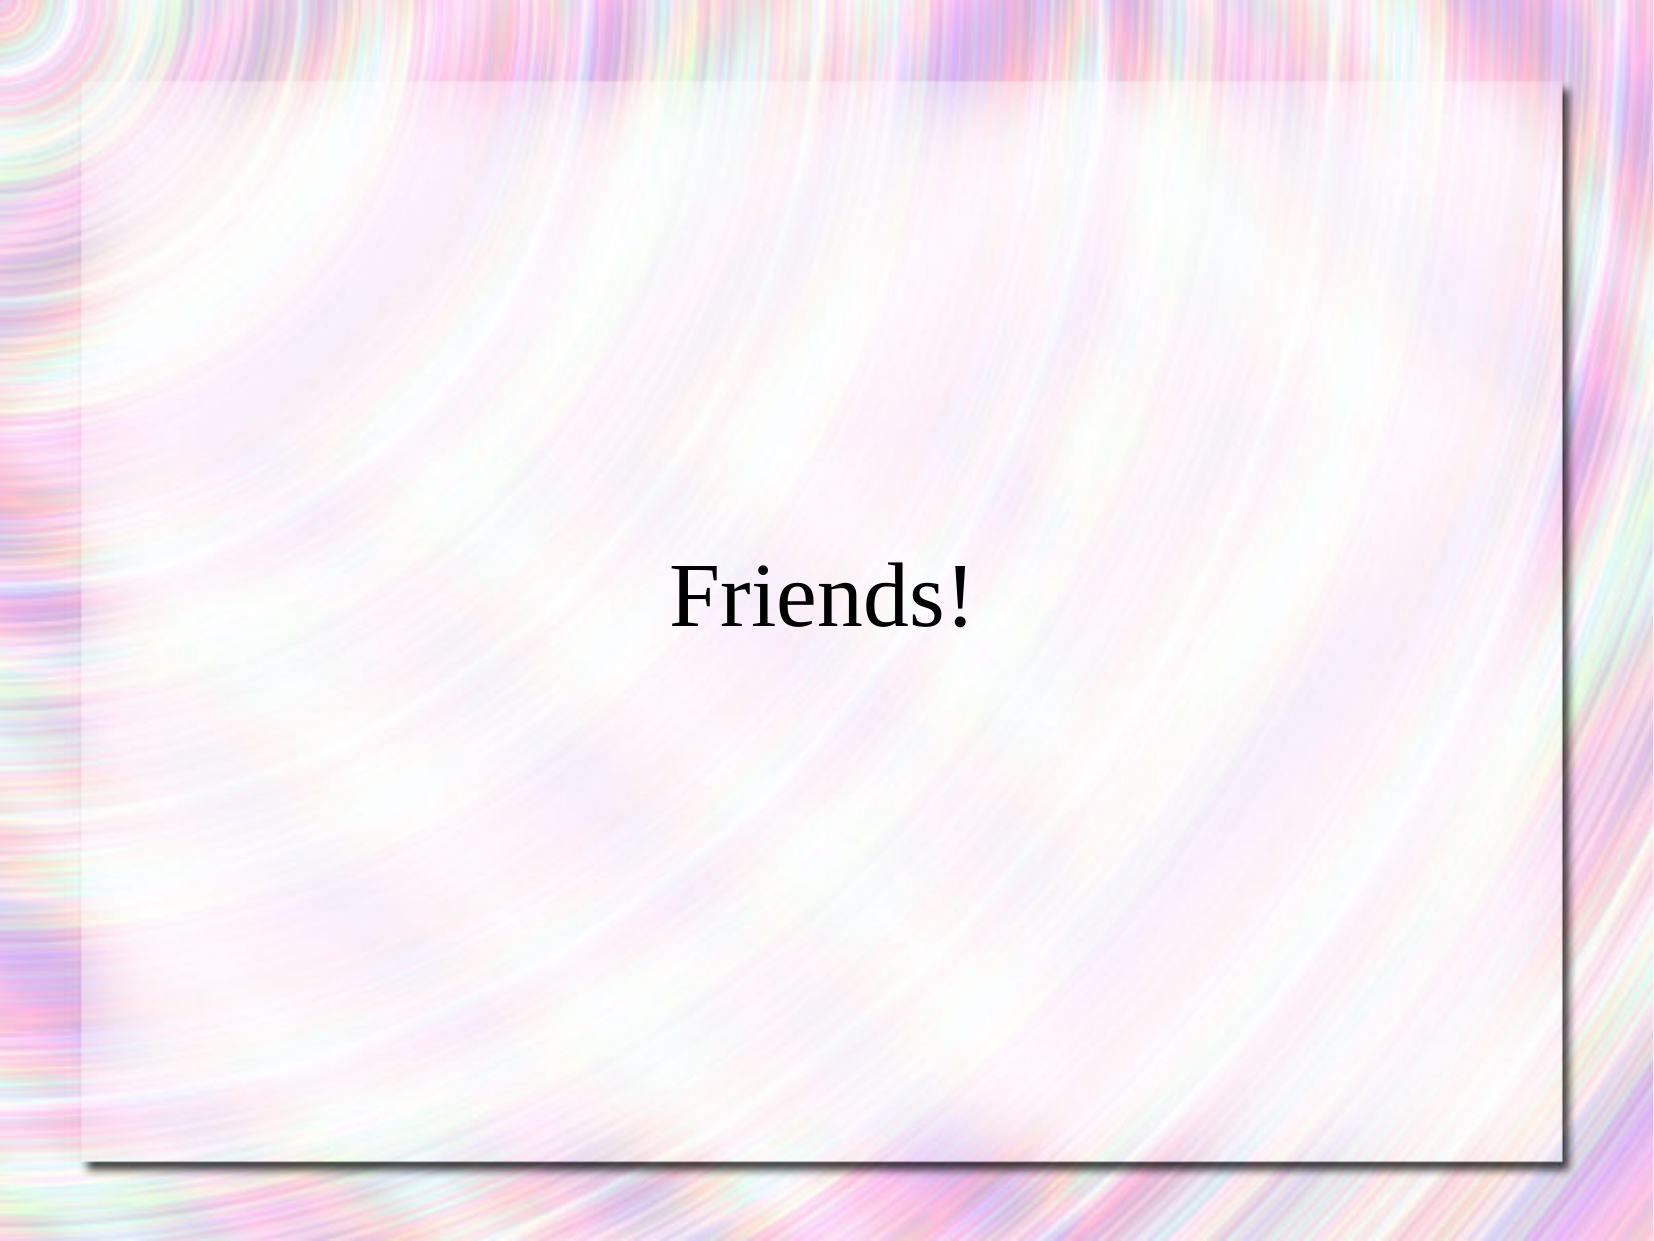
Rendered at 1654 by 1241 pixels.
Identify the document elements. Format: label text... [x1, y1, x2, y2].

picture [0, 0, 1654, 1241]
title Friends! [112, 477, 1534, 713]
